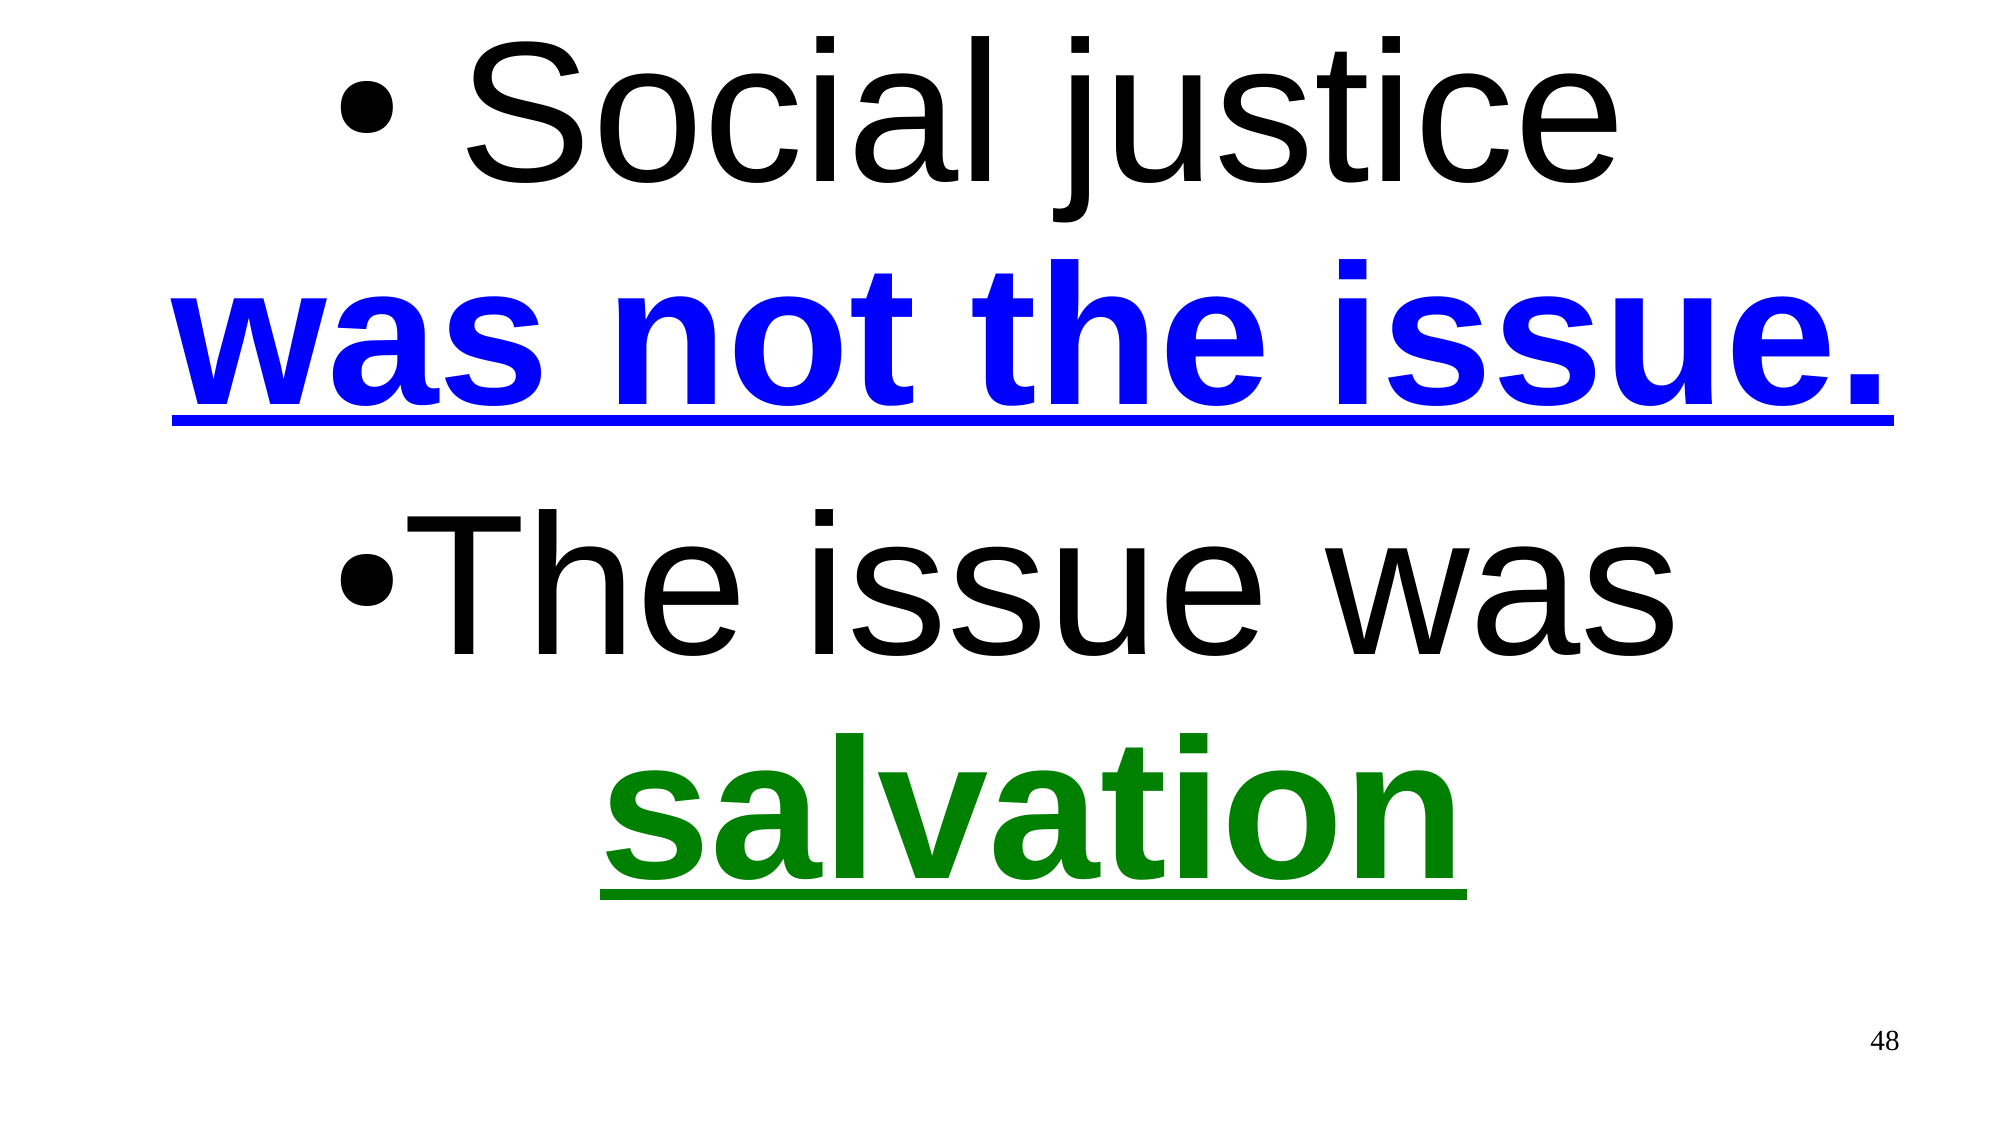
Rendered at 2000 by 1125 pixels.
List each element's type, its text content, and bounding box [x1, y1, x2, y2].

list Social justice was not the issue. The issue was salvation [0, 0, 1996, 1123]
